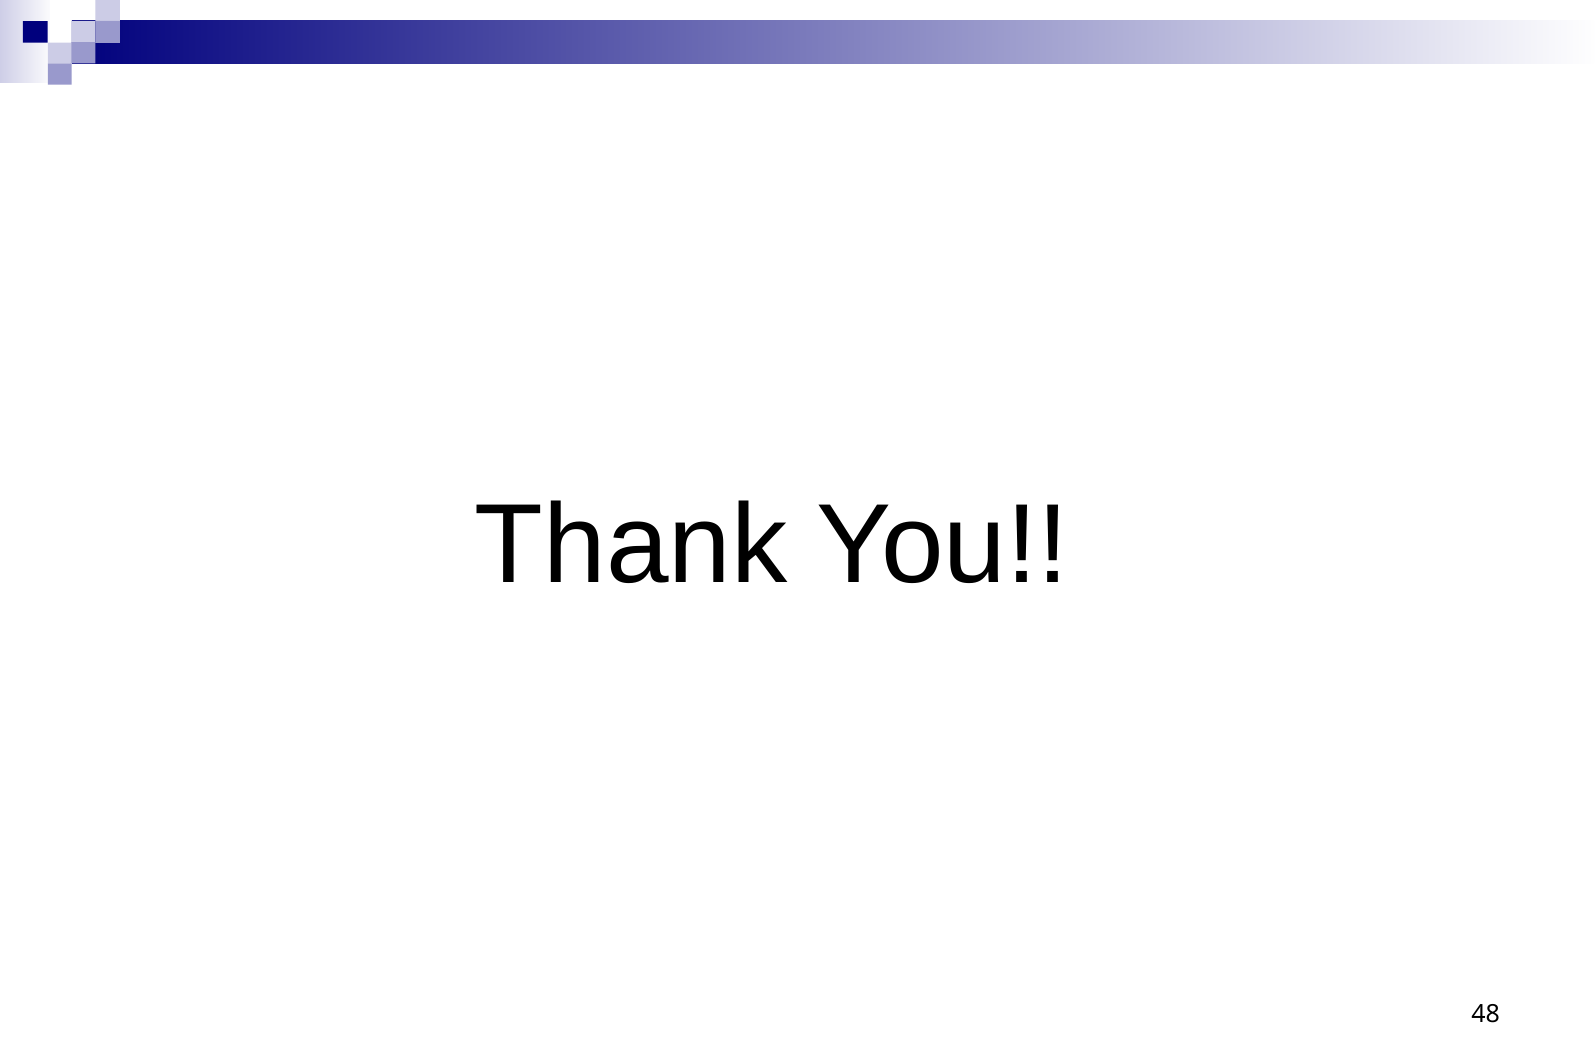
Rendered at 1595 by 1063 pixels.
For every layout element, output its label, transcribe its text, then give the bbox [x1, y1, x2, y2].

title Thank You!! [88, 405, 1456, 669]
